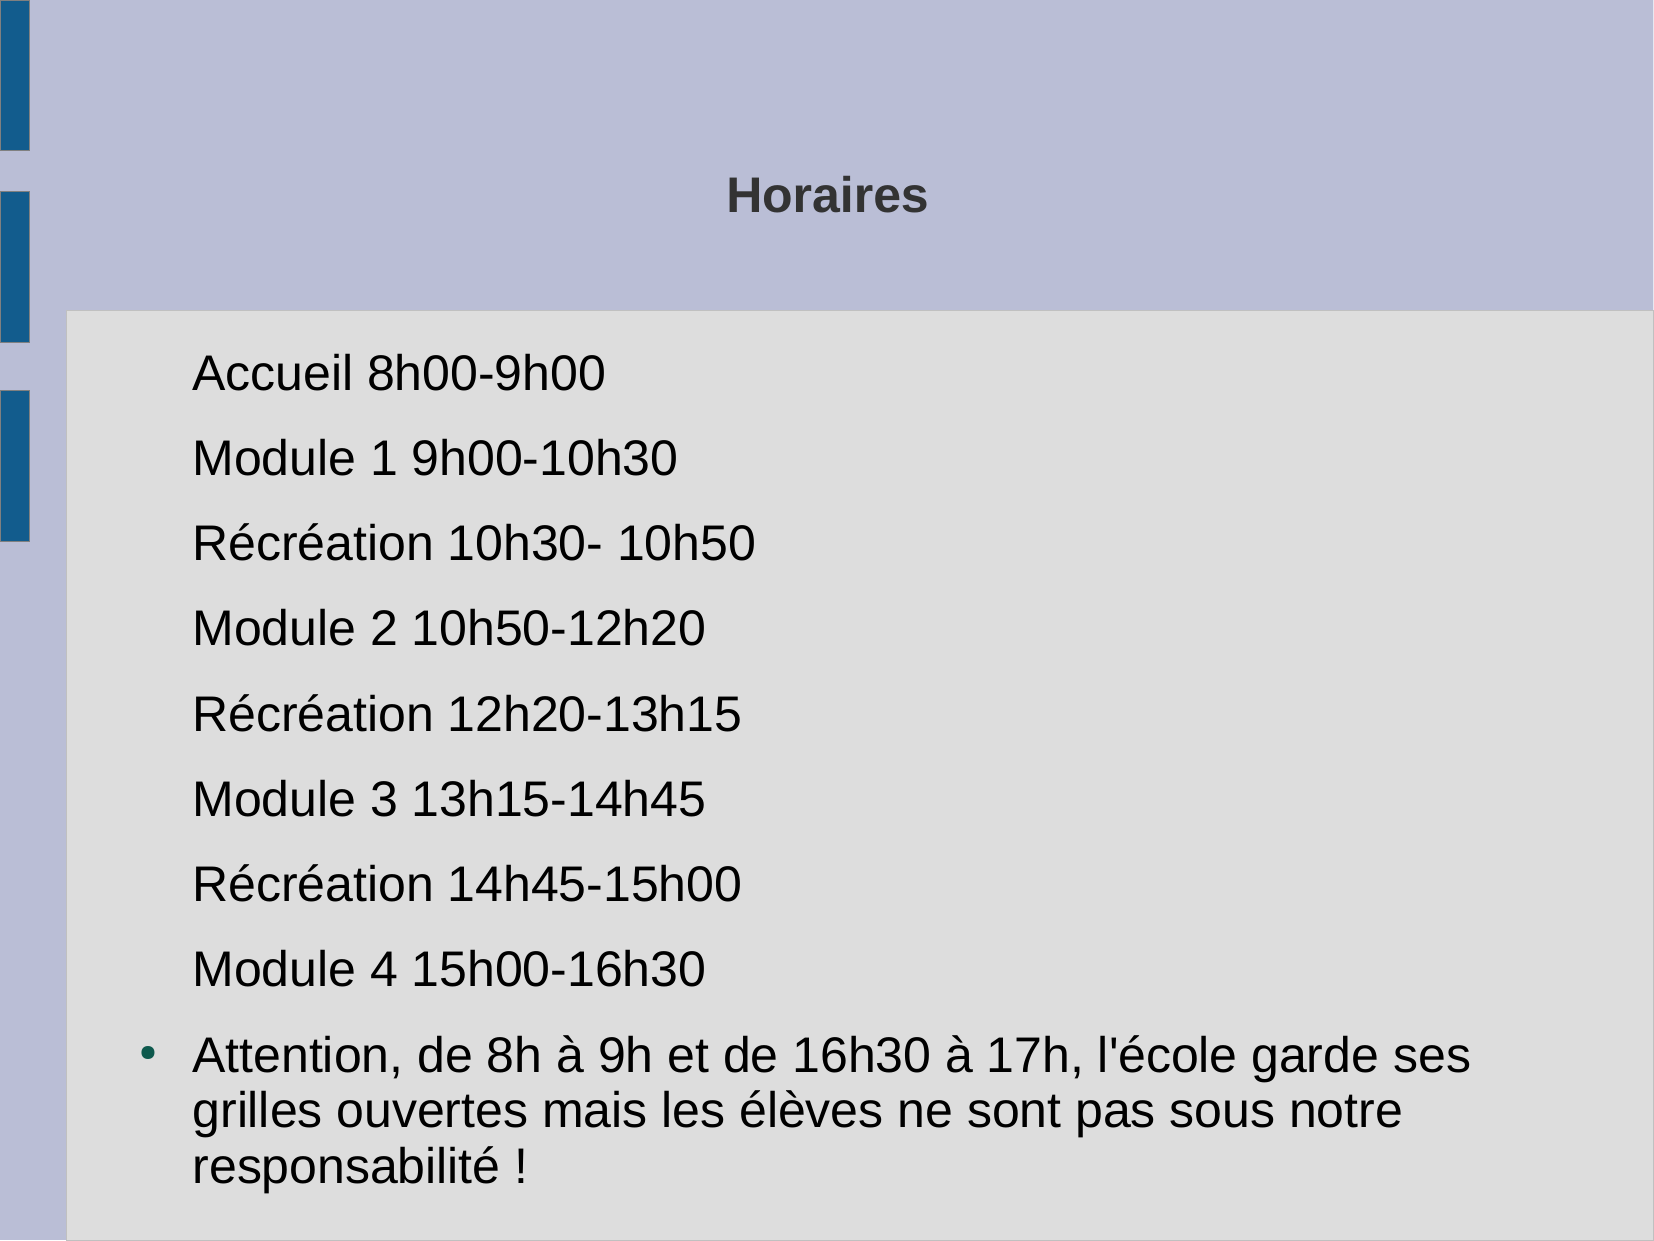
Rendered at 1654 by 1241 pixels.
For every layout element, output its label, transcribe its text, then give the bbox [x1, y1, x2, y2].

title Horaires [121, 91, 1534, 299]
list Accueil 8h00-9h00 Module 1 9h00-10h30 Récréation 10h30- 10h50 Module 2 10h50-12h20 Récréation 12h20-13h15 Module 3 13h15-14h45 Récréation 14h45-15h00 Module 4 15h00-16h30 Attention, de 8h à 9h et de 16h30 à 17h, l'école garde ses grilles ouvertes mais les élèves ne sont pas sous notre responsabilité ! [121, 344, 1534, 1195]
